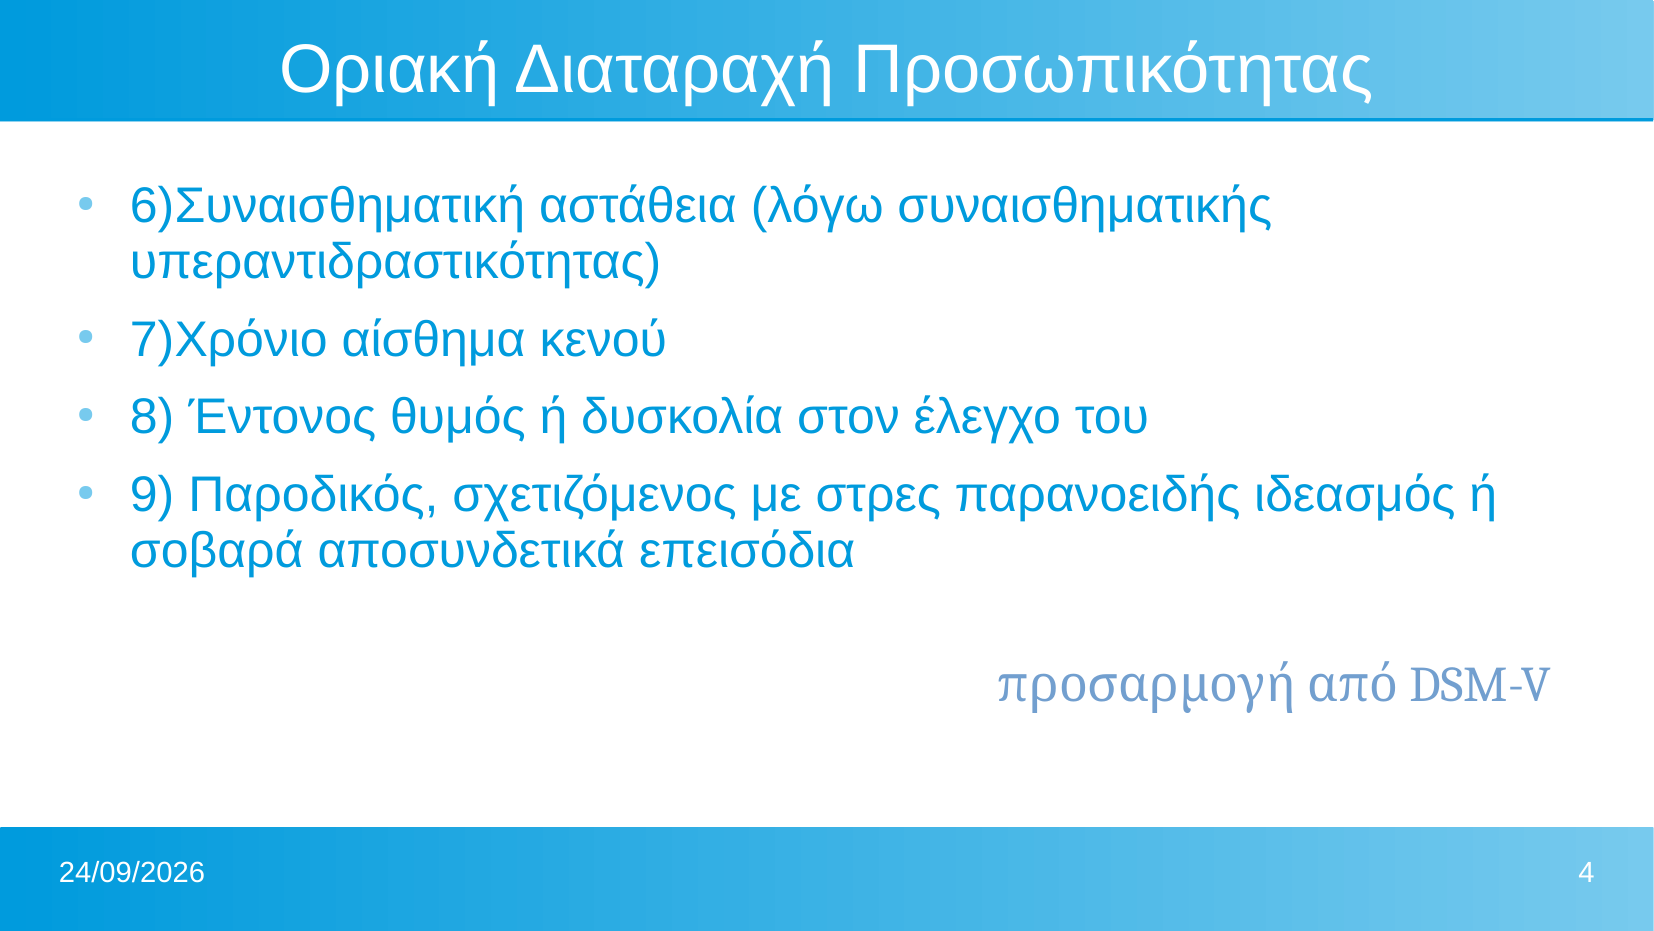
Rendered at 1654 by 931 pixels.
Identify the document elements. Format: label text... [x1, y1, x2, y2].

title Οριακή Διαταραχή Προσωπικότητας [59, 29, 1595, 108]
list 6)Συναισθηματική αστάθεια (λόγω συναισθηματικής υπεραντιδραστικότητας) 7)Χρόνιο αίσθημα κενού 8) Έντονος θυμός ή δυσκολία στον έλεγχο του 9) Παροδικός, σχετιζόμενος με στρες παρανοειδής ιδεασμός ή σοβαρά αποσυνδετικά επεισόδια προσαρμογή από DSM-V [59, 177, 1595, 768]
